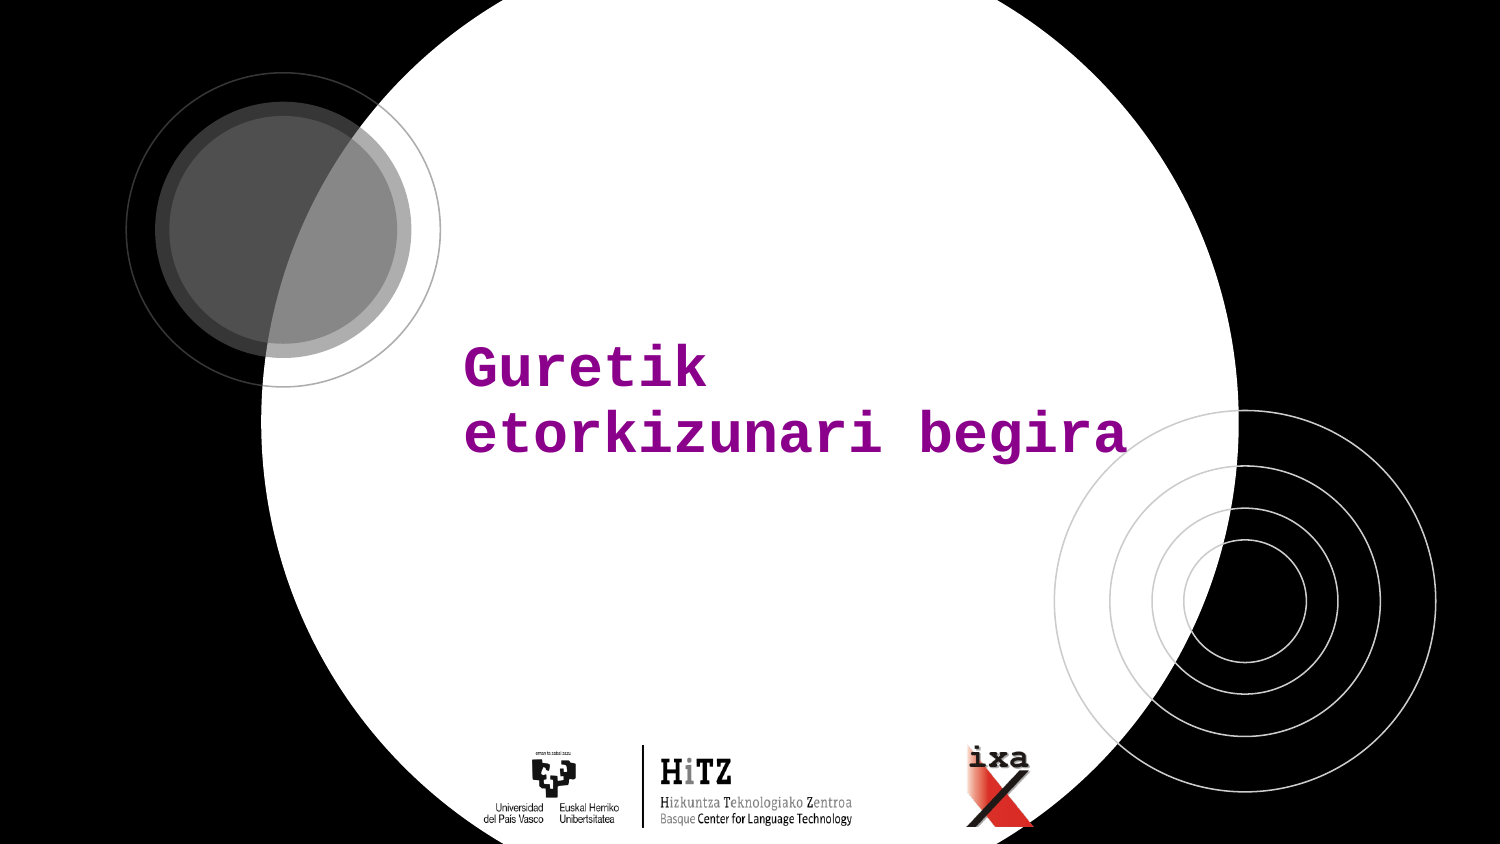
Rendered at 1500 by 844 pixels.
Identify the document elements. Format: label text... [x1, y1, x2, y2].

picture [479, 745, 857, 828]
text_box Guretik etorkizunari begira [448, 330, 1158, 544]
picture [966, 744, 1034, 827]
